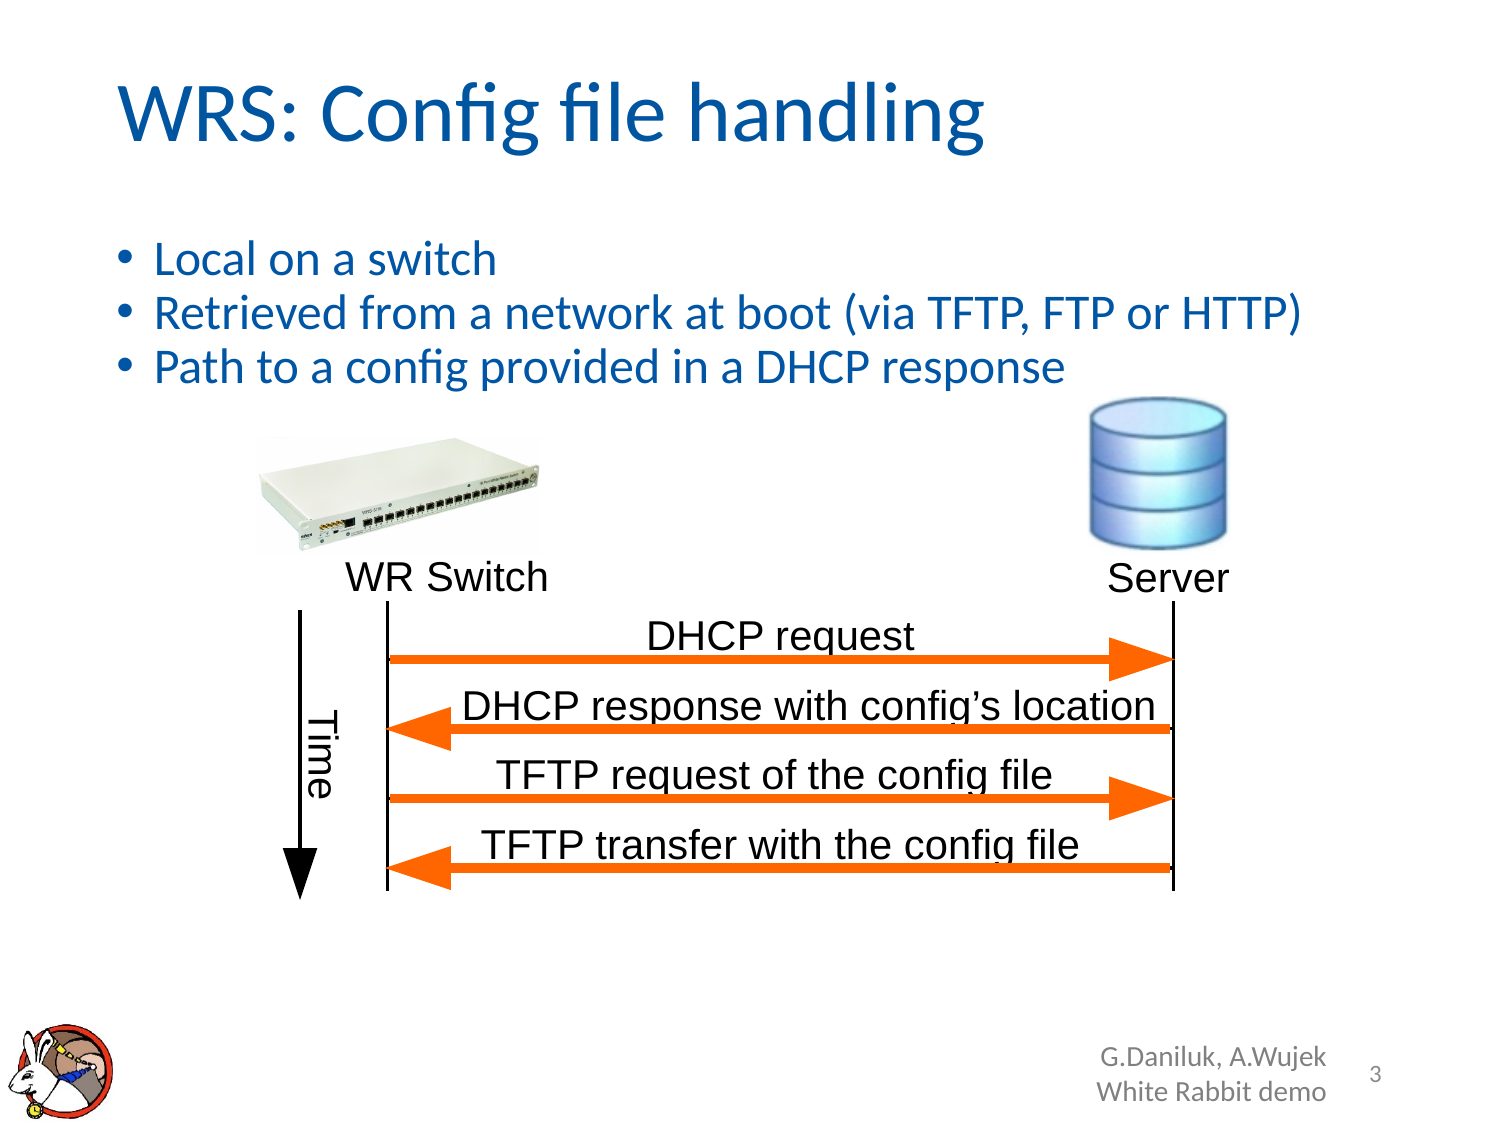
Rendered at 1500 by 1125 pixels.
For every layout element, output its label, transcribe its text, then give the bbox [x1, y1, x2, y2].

picture [1087, 396, 1231, 555]
picture [7, 1024, 113, 1121]
picture [255, 437, 541, 555]
text_box WR Switch [345, 553, 572, 601]
text_box Server [1060, 554, 1231, 649]
text_box WRS: Config file handling [103, 59, 1397, 169]
text_box Local on a switch Retrieved from a network at boot (via TFTP, FTP or HTTP) Path to a config provided in a DHCP response [101, 224, 1396, 421]
